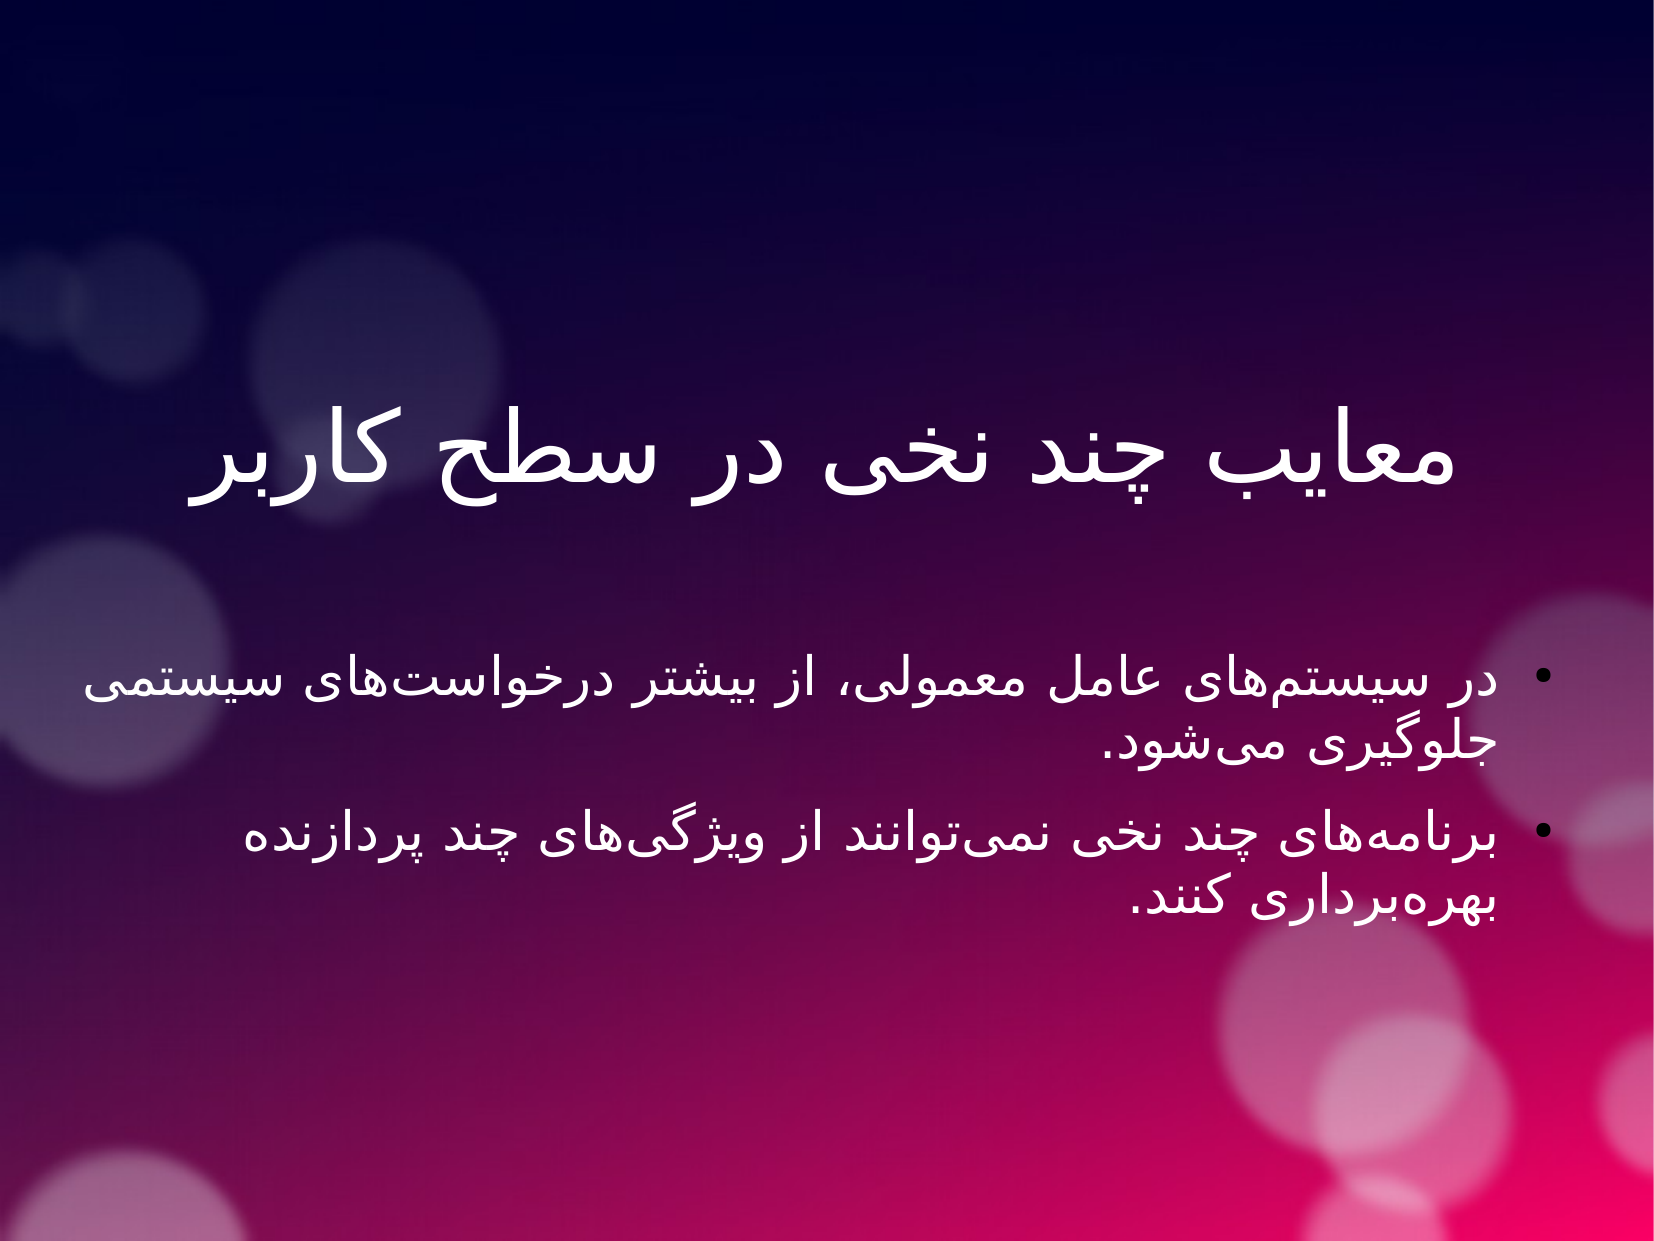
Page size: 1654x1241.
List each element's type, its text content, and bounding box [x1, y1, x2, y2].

list در سیستم‌های عامل معمولی، از بیشتر درخواست‌های سیستمی جلوگیری می‌شود. برنامه‌های چند نخی نمی‌توانند از ویژگی‌های چند پردازنده بهره‌برداری کنند. [82, 645, 1571, 1099]
title معایب چند نخی در سطح کاربر [82, 344, 1571, 552]
picture [0, 0, 1654, 1241]
